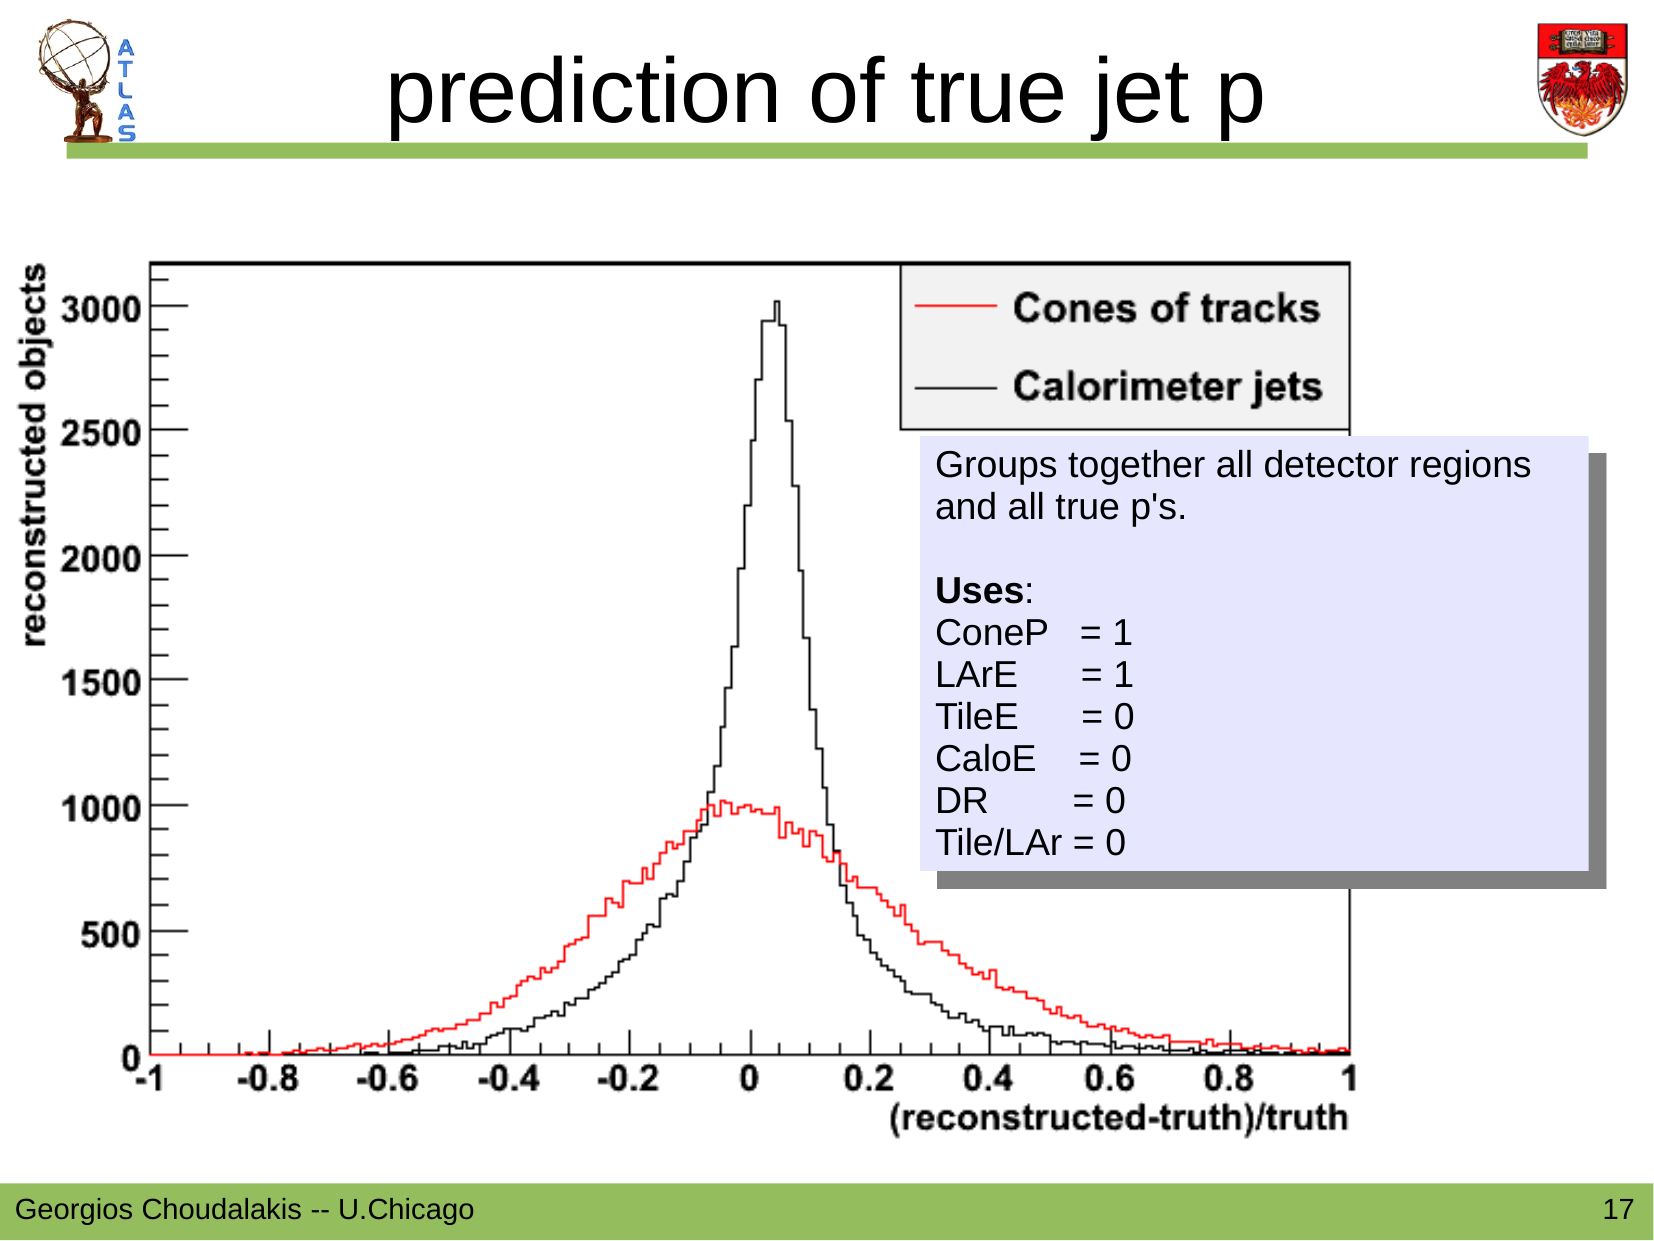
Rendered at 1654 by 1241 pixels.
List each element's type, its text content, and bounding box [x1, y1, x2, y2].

picture [0, 188, 1501, 1152]
title prediction of true jet p [82, 26, 1571, 154]
text_box Groups together all detector regions and all true p's. Uses: ConeP = 1 LArE = 1 TileE = 0 CaloE = 0 DR = 0 Tile/LAr = 0 [920, 436, 1589, 871]
picture [1537, 23, 1629, 137]
picture [2, 8, 172, 155]
